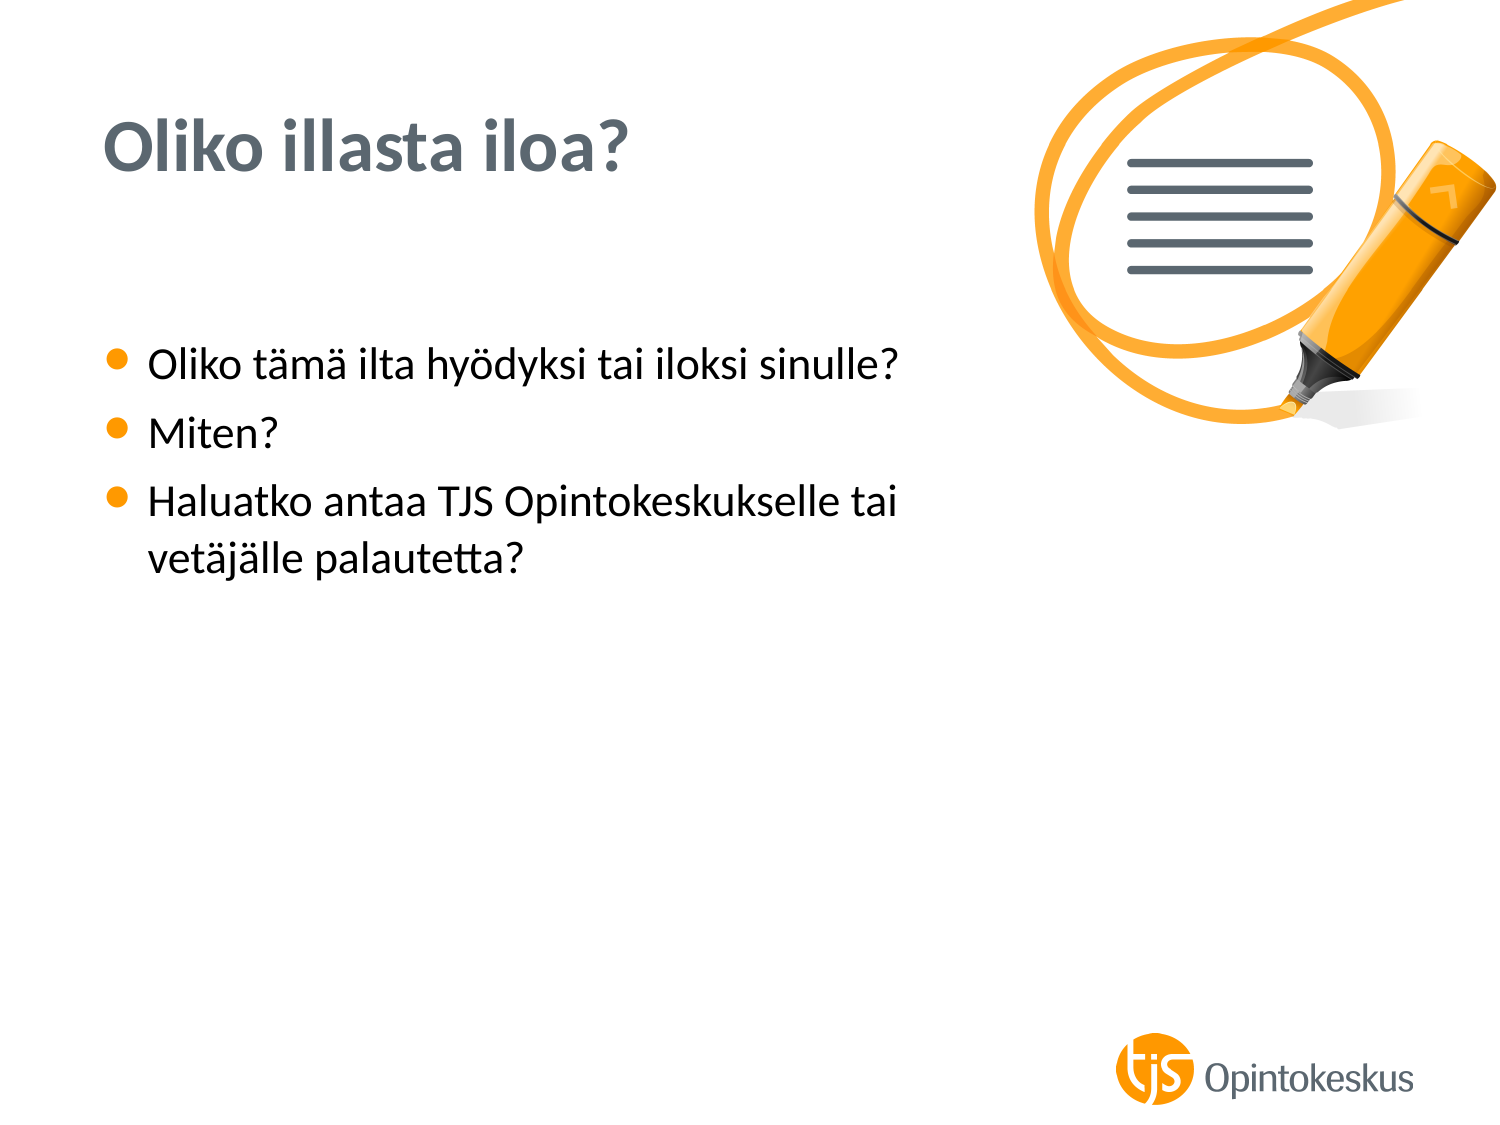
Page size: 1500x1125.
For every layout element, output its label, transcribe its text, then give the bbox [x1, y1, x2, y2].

picture [1116, 1033, 1413, 1105]
title Oliko illasta iloa? [88, 88, 975, 266]
picture [1029, 0, 1500, 434]
list Oliko tämä ilta hyödyksi tai iloksi sinulle? Miten? Haluatko antaa TJS Opintokeskukselle tai vetäjälle palautetta? [88, 324, 975, 1004]
